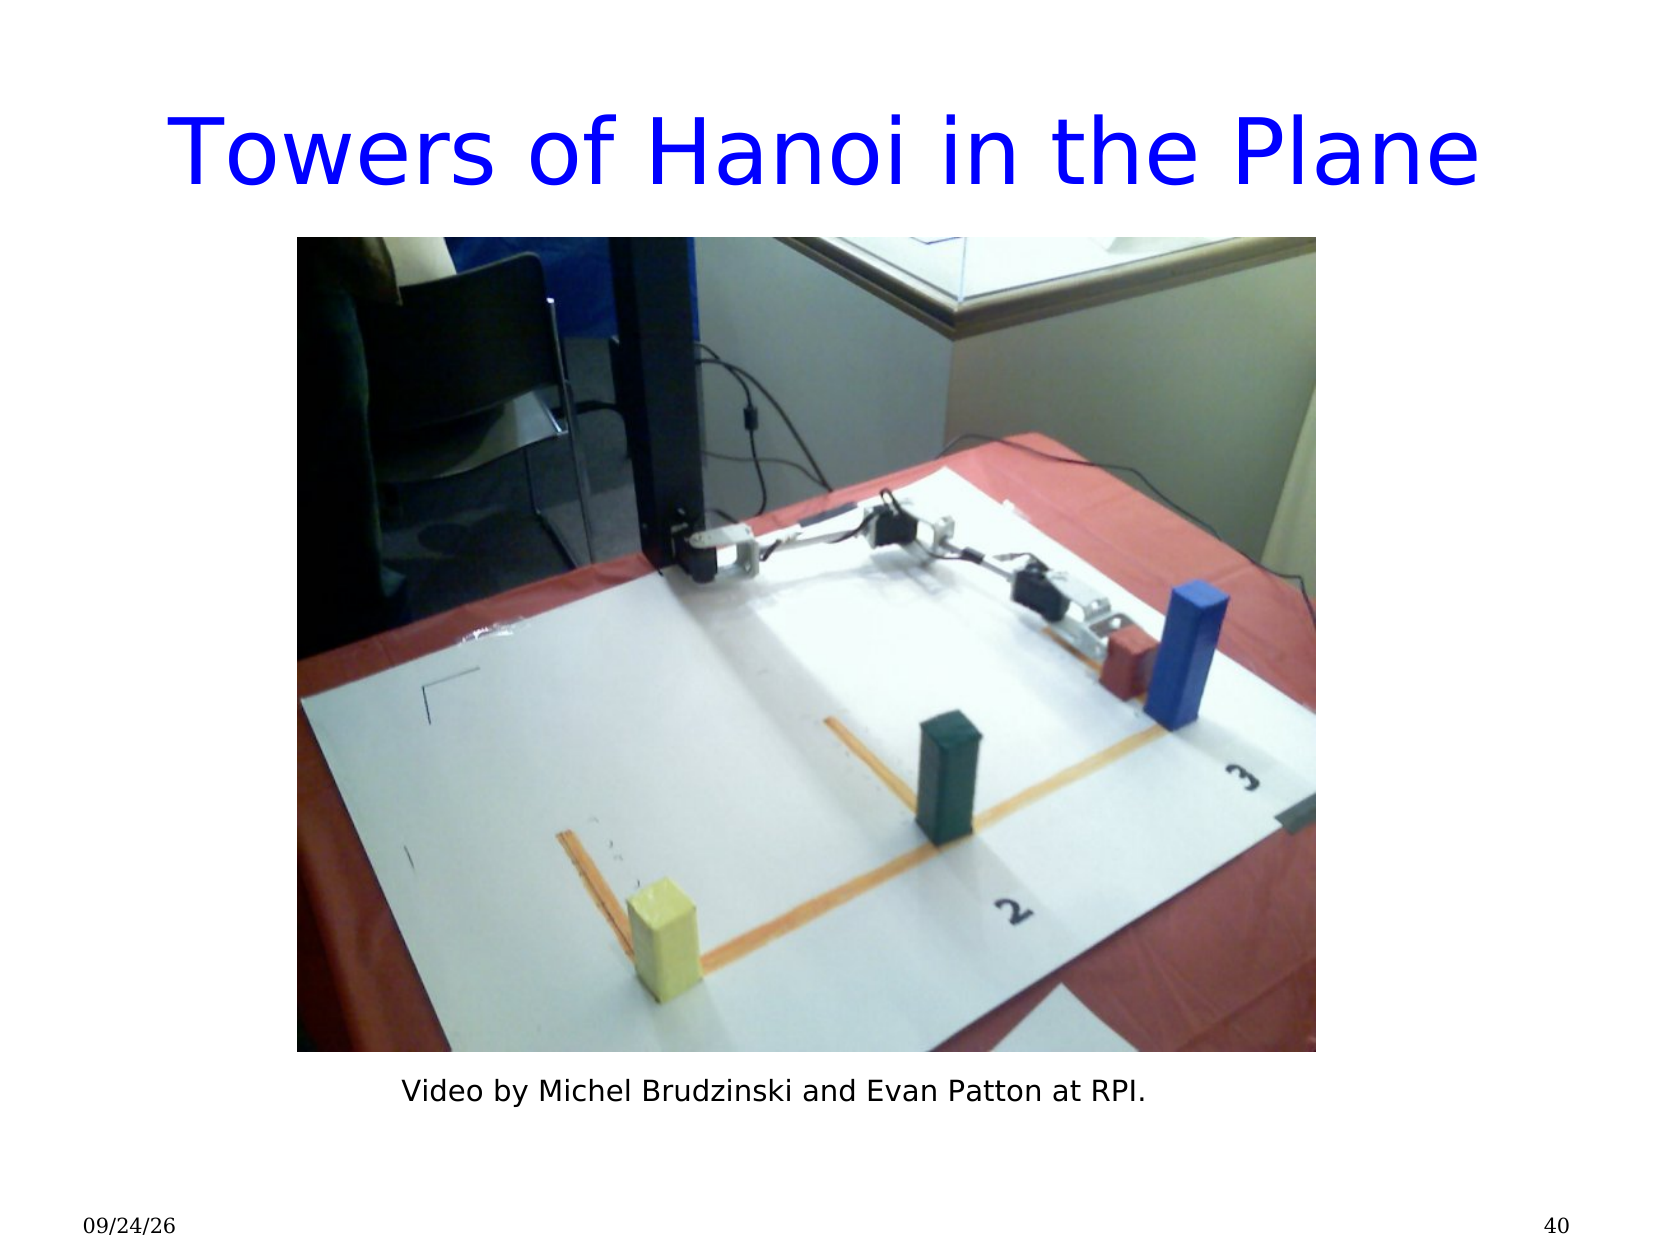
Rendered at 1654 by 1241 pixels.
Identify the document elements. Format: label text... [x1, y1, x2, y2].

title Towers of Hanoi in the Plane [82, 49, 1571, 257]
picture [297, 237, 1316, 1052]
text_box Video by Michel Brudzinski and Evan Patton at RPI. [386, 1067, 1547, 1117]
